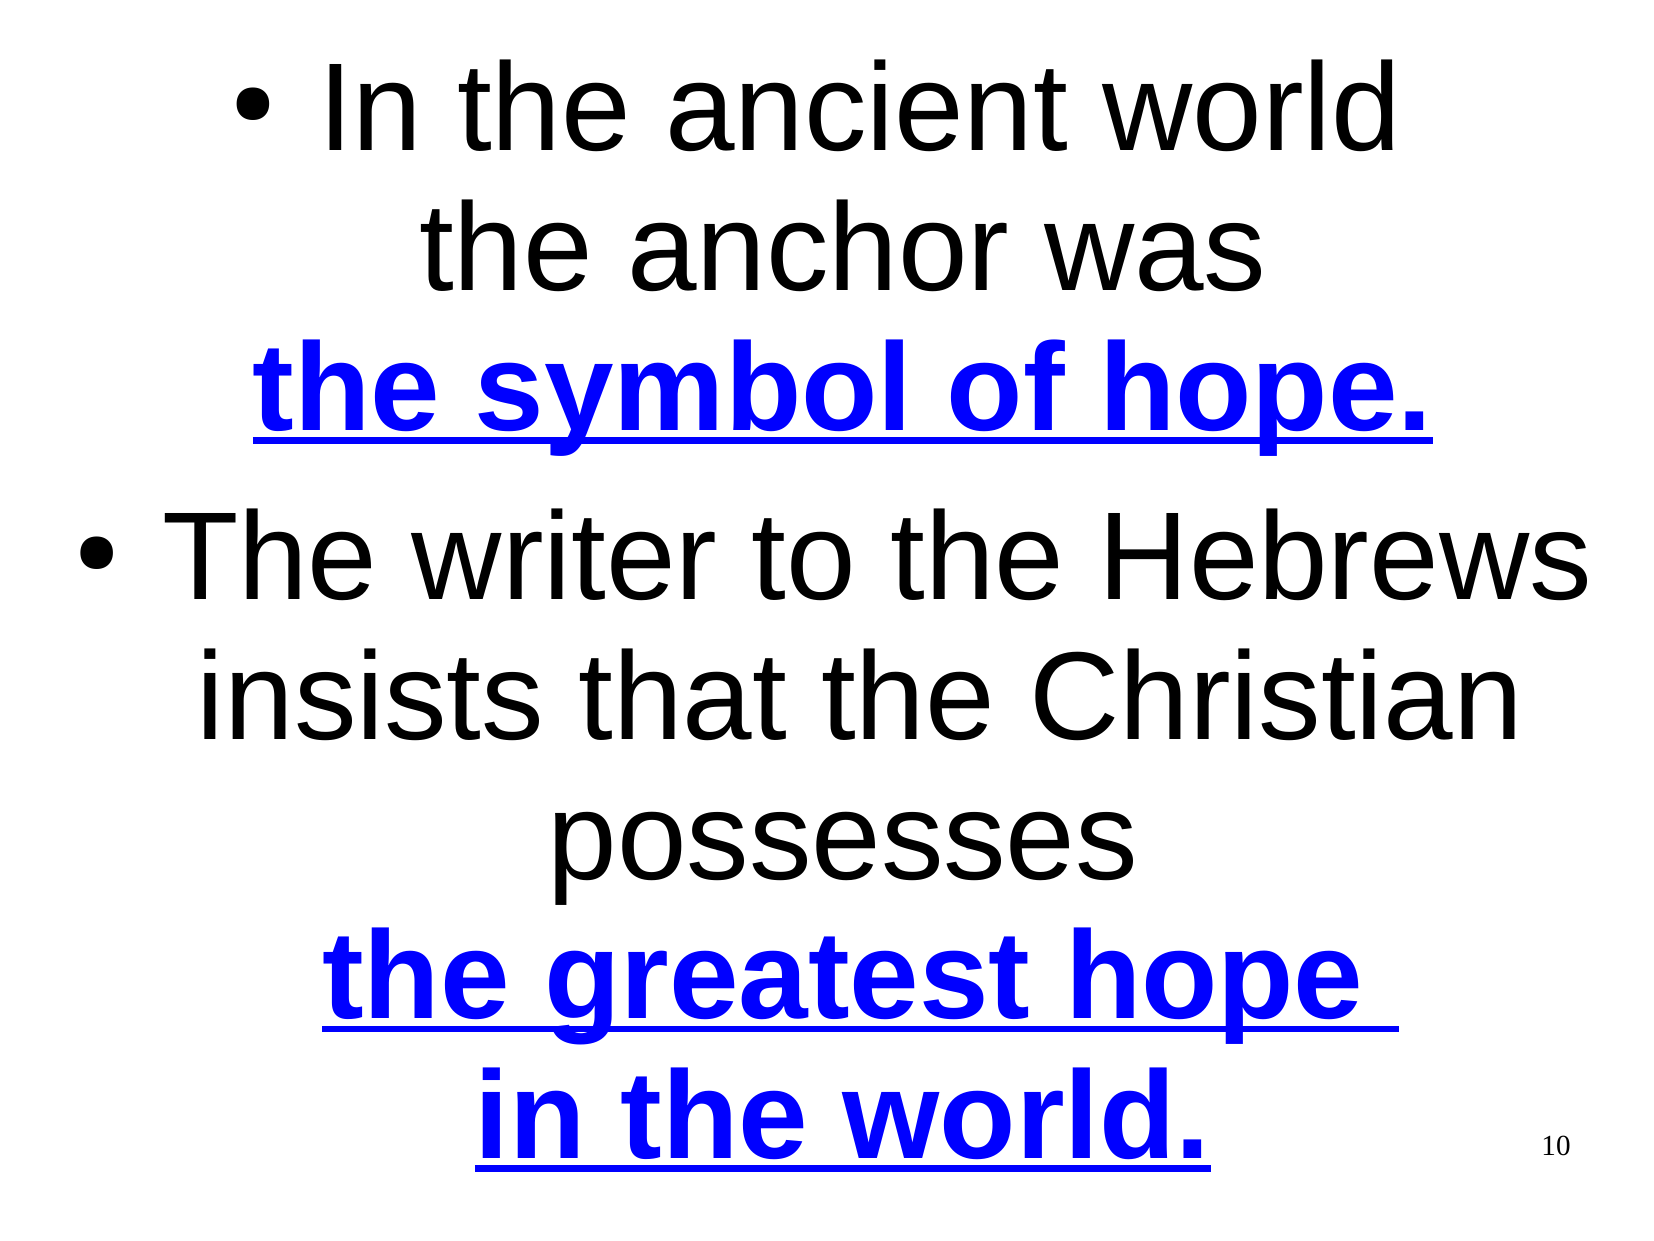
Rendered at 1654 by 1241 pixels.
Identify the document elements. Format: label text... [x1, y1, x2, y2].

list In the ancient world the anchor was the symbol of hope. The writer to the Hebrews insists that the Christian possesses the greatest hope in the world. [37, 37, 1613, 1238]
